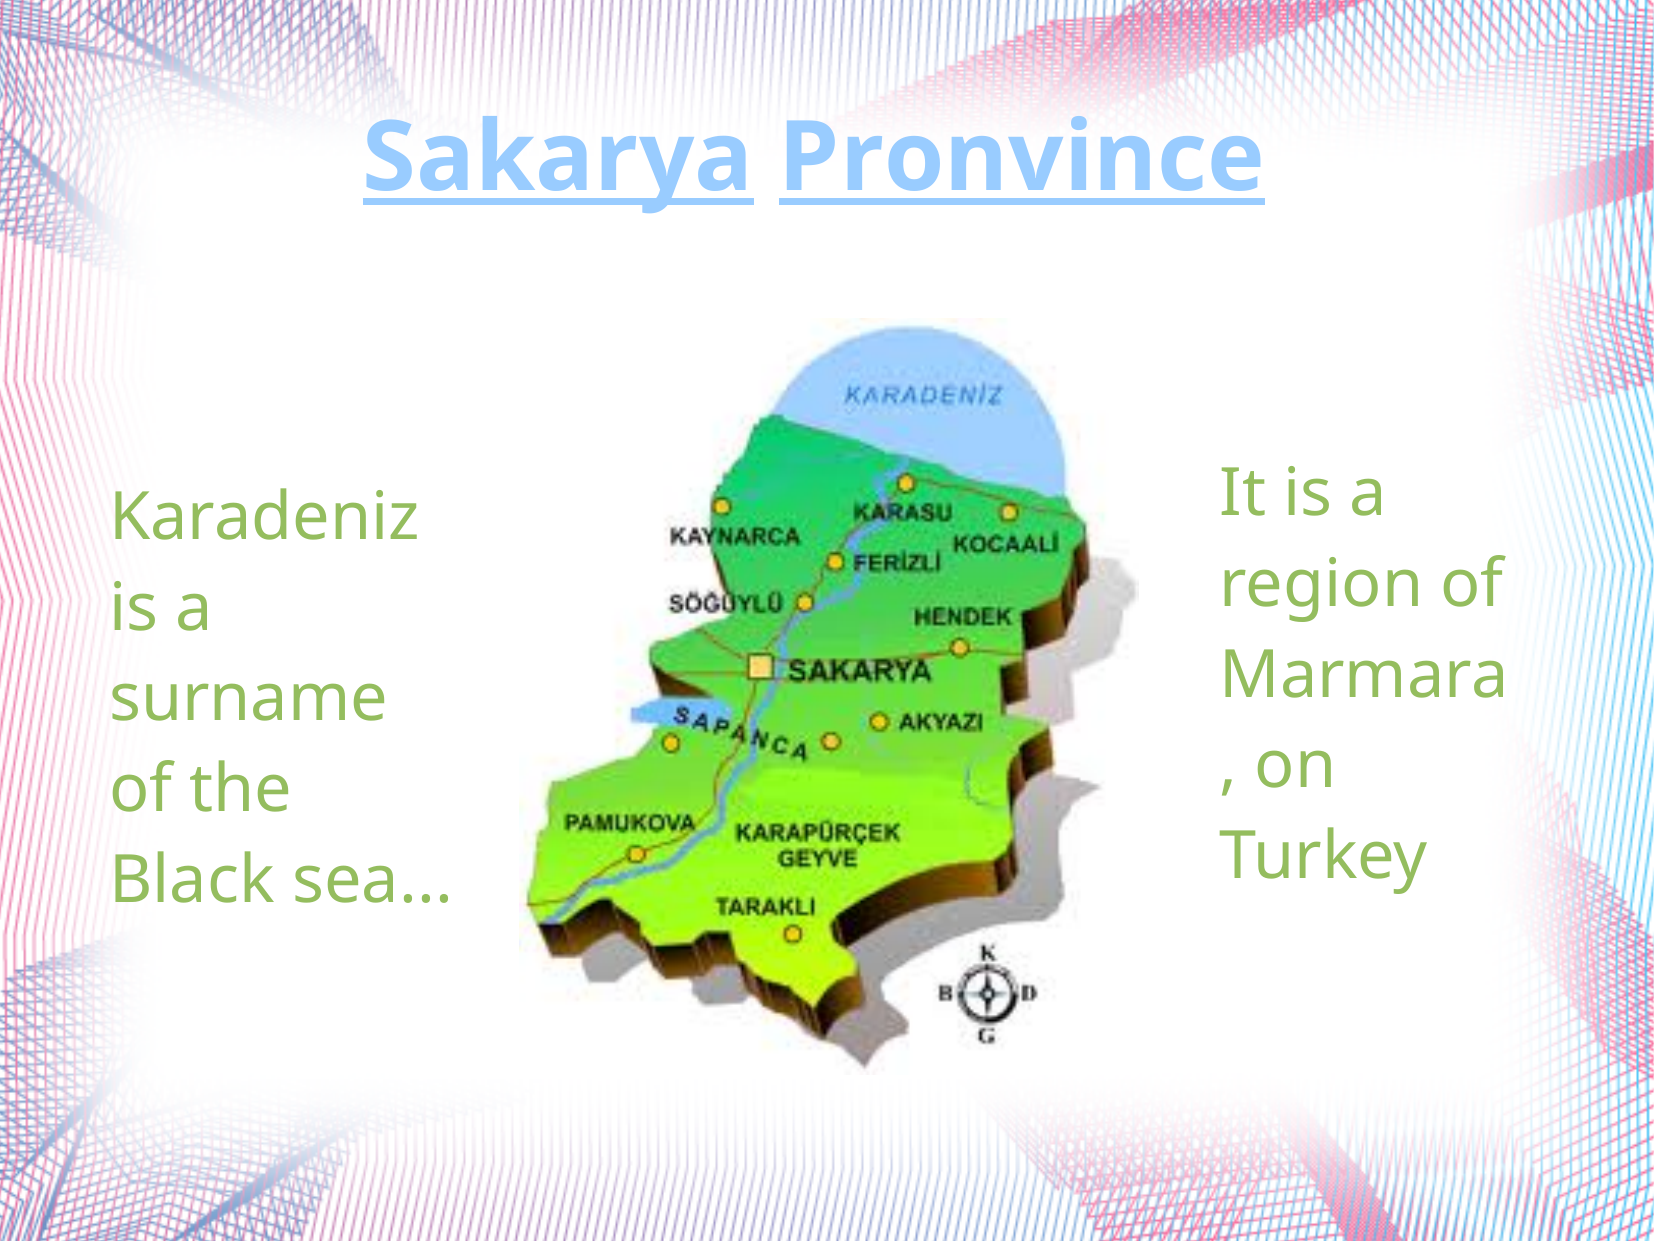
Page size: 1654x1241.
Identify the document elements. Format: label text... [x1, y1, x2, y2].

title Sakarya Pronvince [82, 49, 1571, 257]
picture [0, 0, 1654, 1241]
text_box Karadeniz is a surname of the Black sea... [94, 460, 473, 852]
text_box It is a region of Marmara, on Turkey [1204, 437, 1524, 815]
